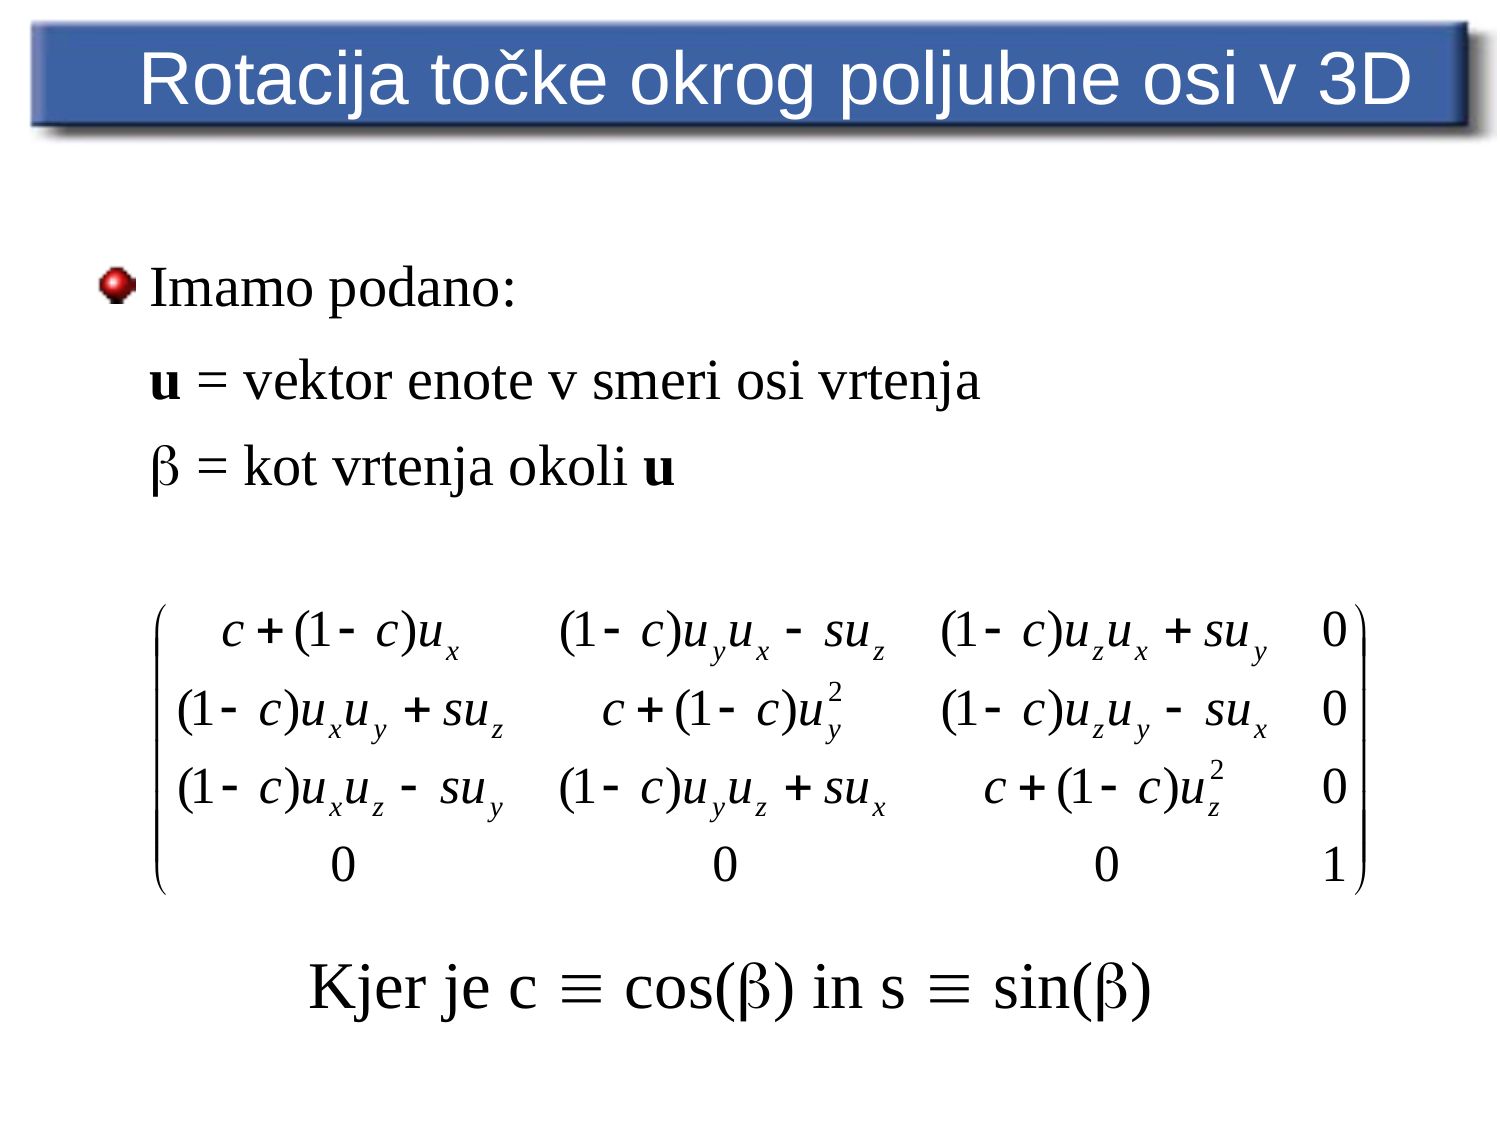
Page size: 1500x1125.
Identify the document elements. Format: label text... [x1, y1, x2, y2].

text_box Kjer je c  cos() in s  sin() [293, 933, 1168, 1030]
list Imamo podano: u = vektor enote v smeri osi vrtenja  = kot vrtenja okoli u [78, 240, 1392, 928]
chart [149, 600, 1375, 901]
title Rotacija točke okrog poljubne osi v 3D [64, 7, 1488, 128]
picture [29, 18, 1497, 146]
